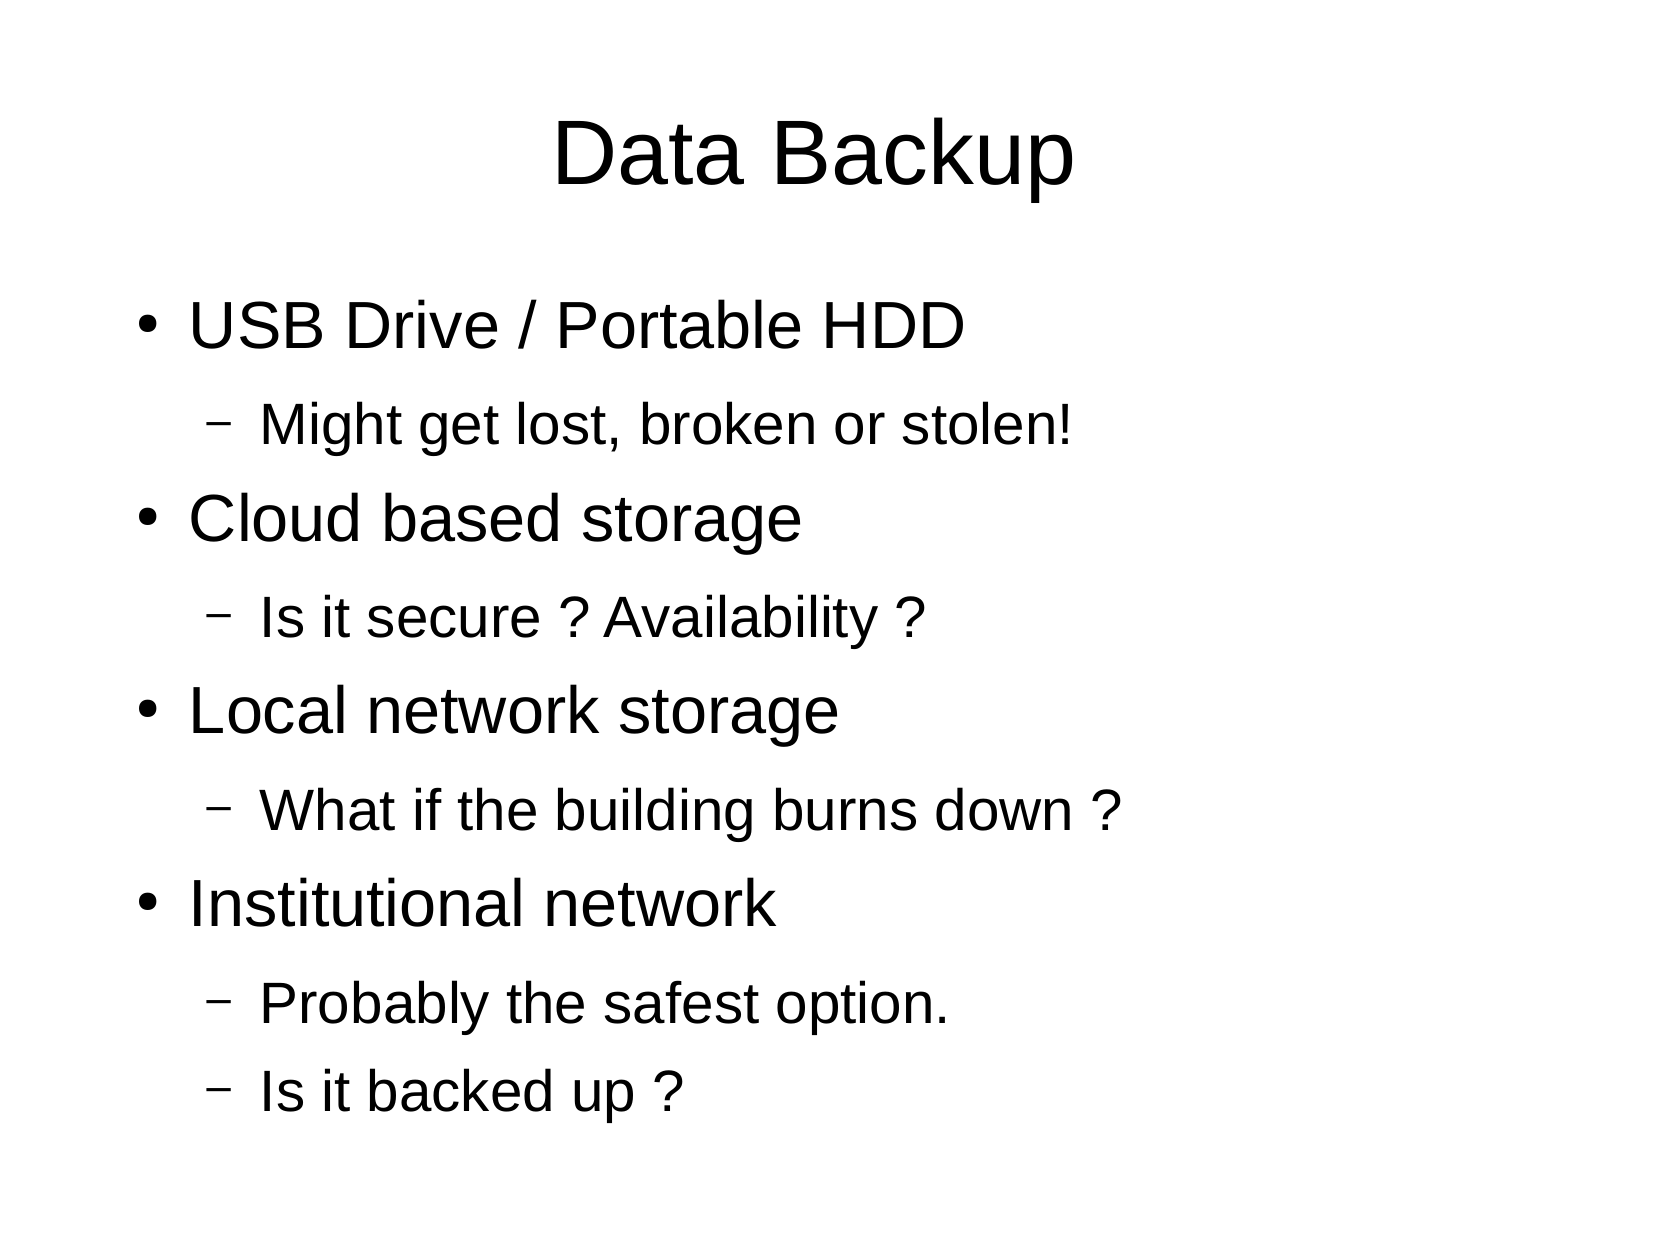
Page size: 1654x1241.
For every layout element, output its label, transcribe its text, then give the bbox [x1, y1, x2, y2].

title Data Backup [82, 49, 1571, 257]
list USB Drive / Portable HDD Might get lost, broken or stolen! Cloud based storage Is it secure ? Availability ? Local network storage What if the building burns down ? Institutional network Probably the safest option. Is it backed up ? [118, 287, 1548, 1124]
